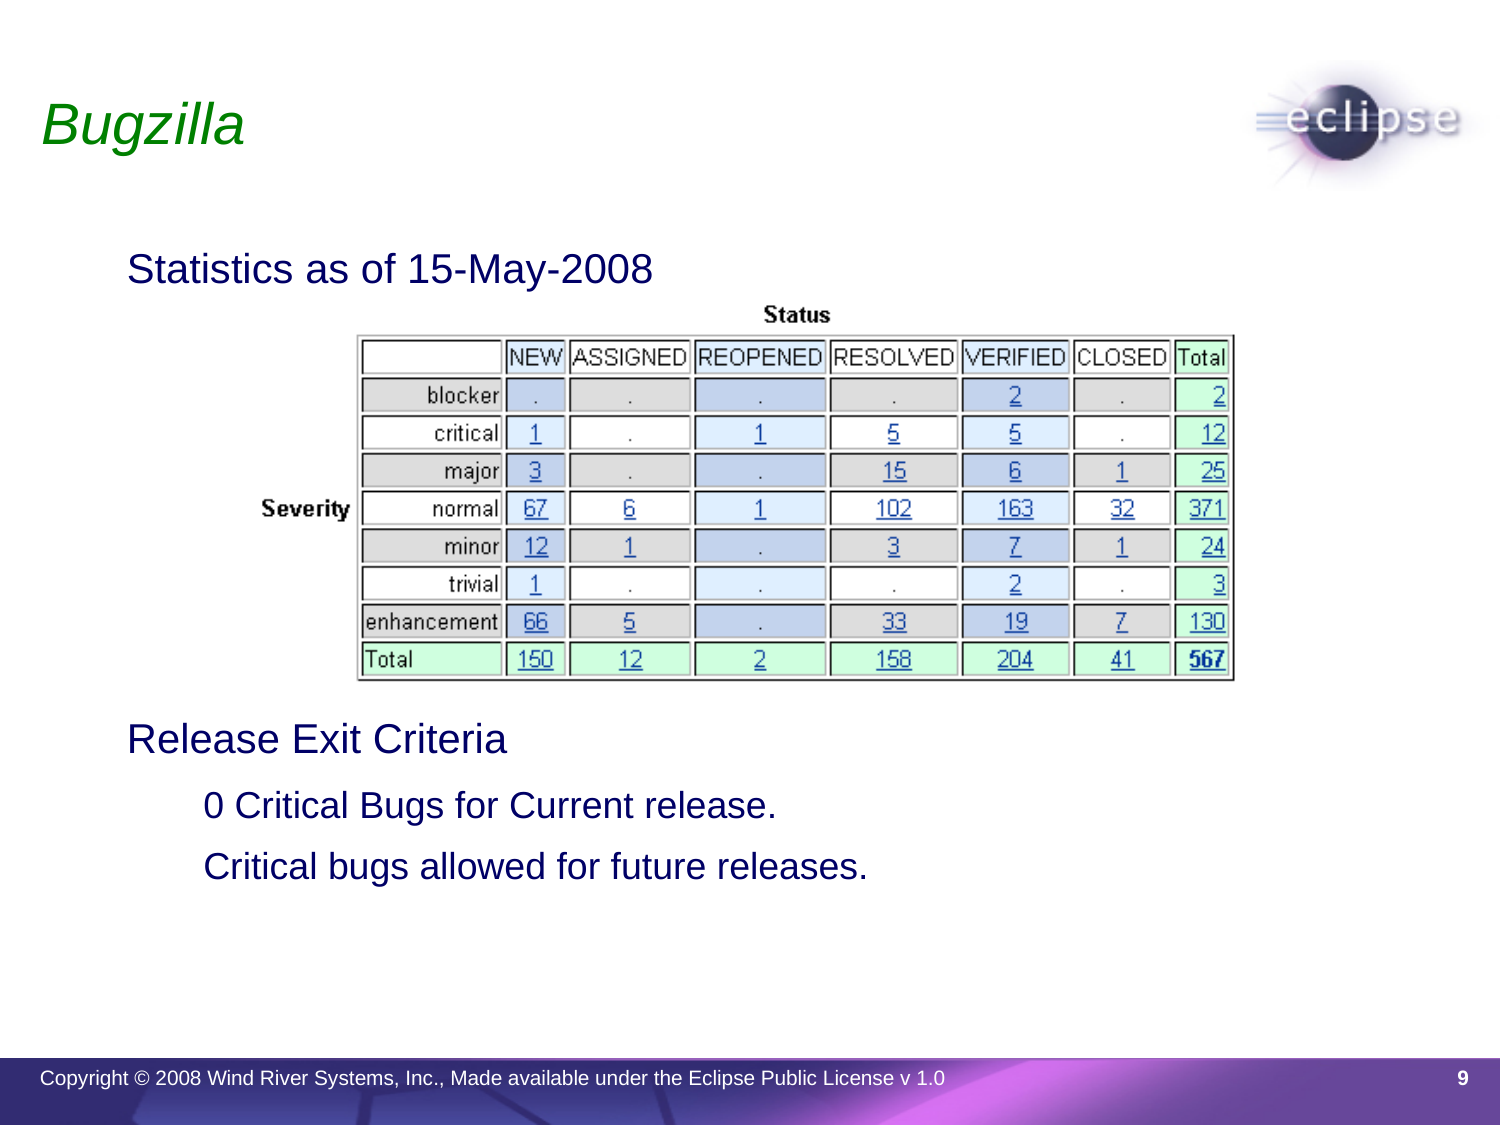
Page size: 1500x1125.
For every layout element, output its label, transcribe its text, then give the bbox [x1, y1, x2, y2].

picture [0, 1058, 1500, 1125]
picture [1222, 60, 1500, 191]
text_box <number> [1133, 1059, 1484, 1100]
list Statistics as of 15-May-2008 Release Exit Criteria 0 Critical Bugs for Current release. Critical bugs allowed for future releases. [112, 237, 1388, 1025]
picture [225, 299, 1276, 707]
title Bugzilla [26, 90, 1223, 172]
